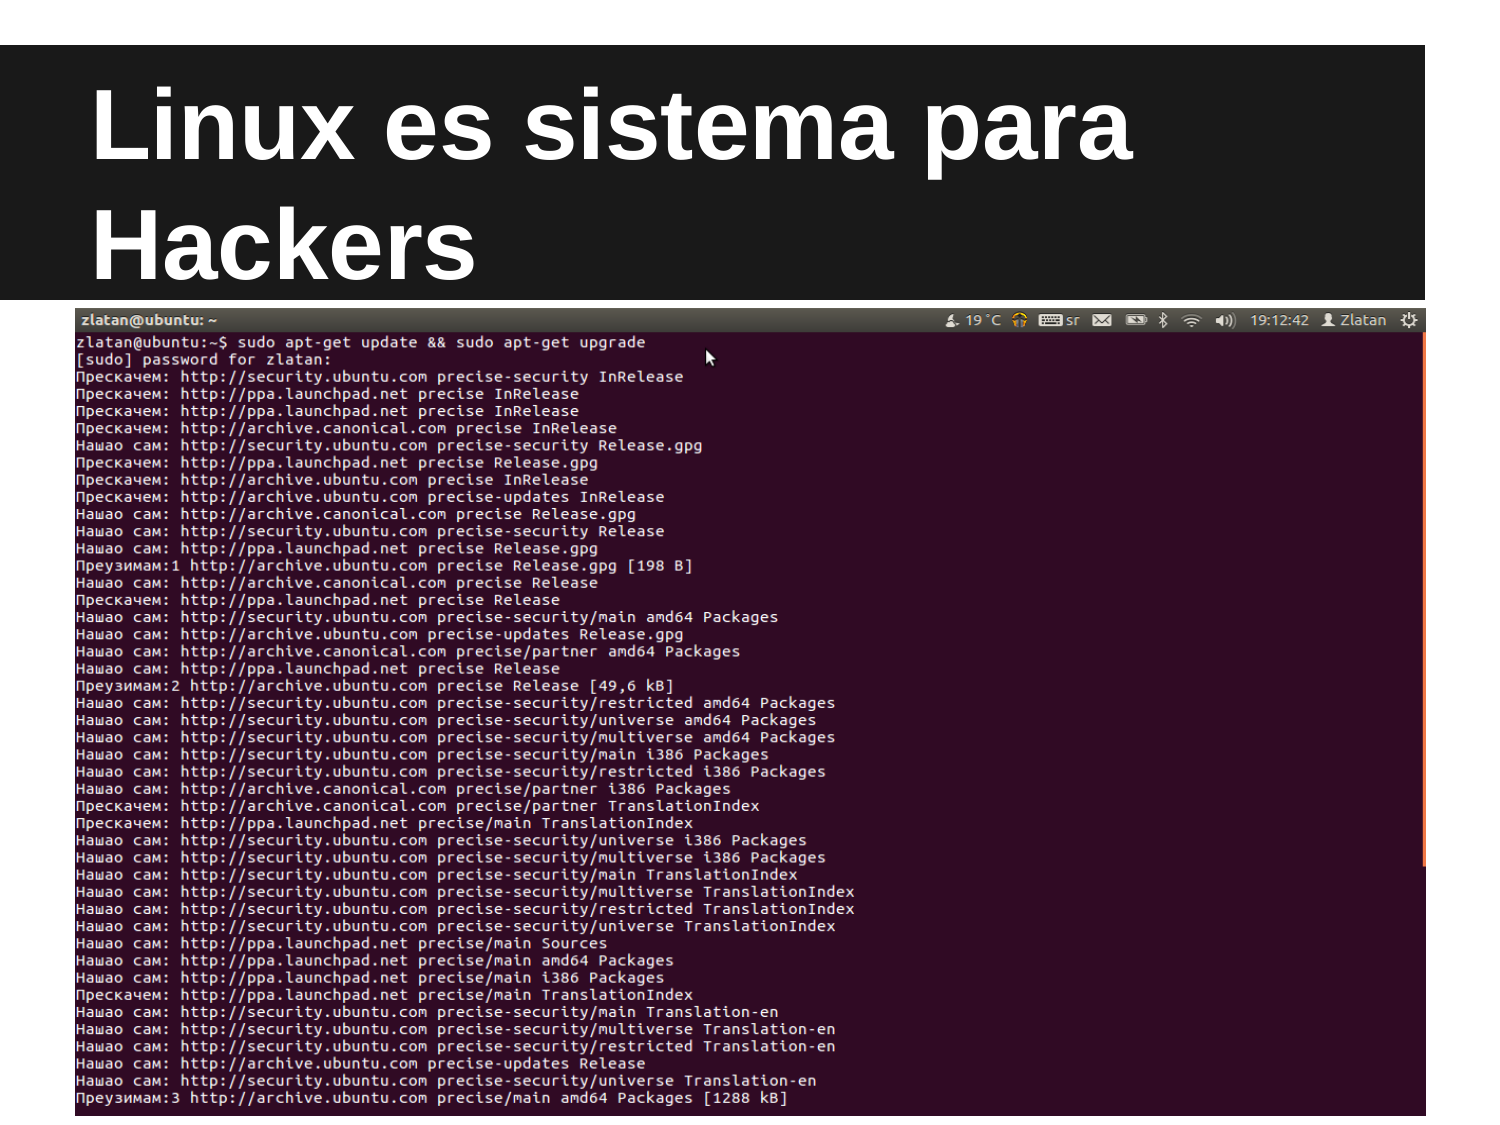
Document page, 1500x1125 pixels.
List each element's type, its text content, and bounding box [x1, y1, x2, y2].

title Linux es sistema para Hackers [75, 45, 1426, 295]
picture [75, 308, 1426, 1116]
